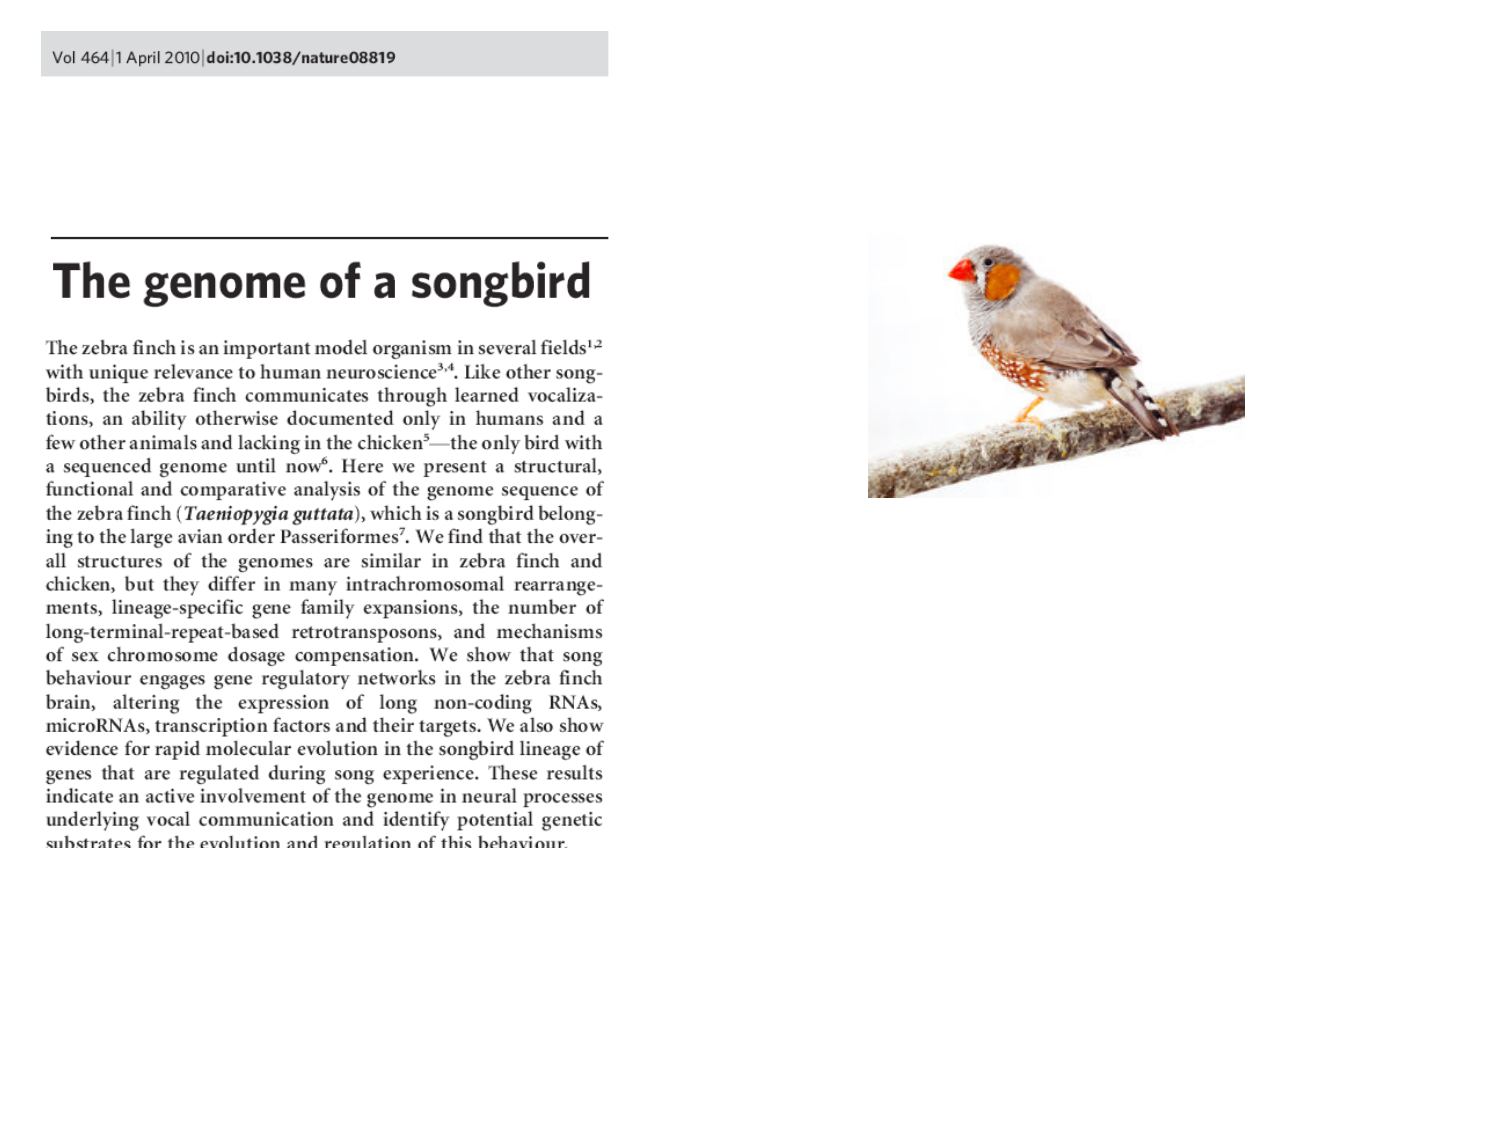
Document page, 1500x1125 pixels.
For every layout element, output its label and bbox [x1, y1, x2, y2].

picture [41, 323, 624, 848]
picture [41, 31, 609, 319]
picture [868, 231, 1245, 498]
